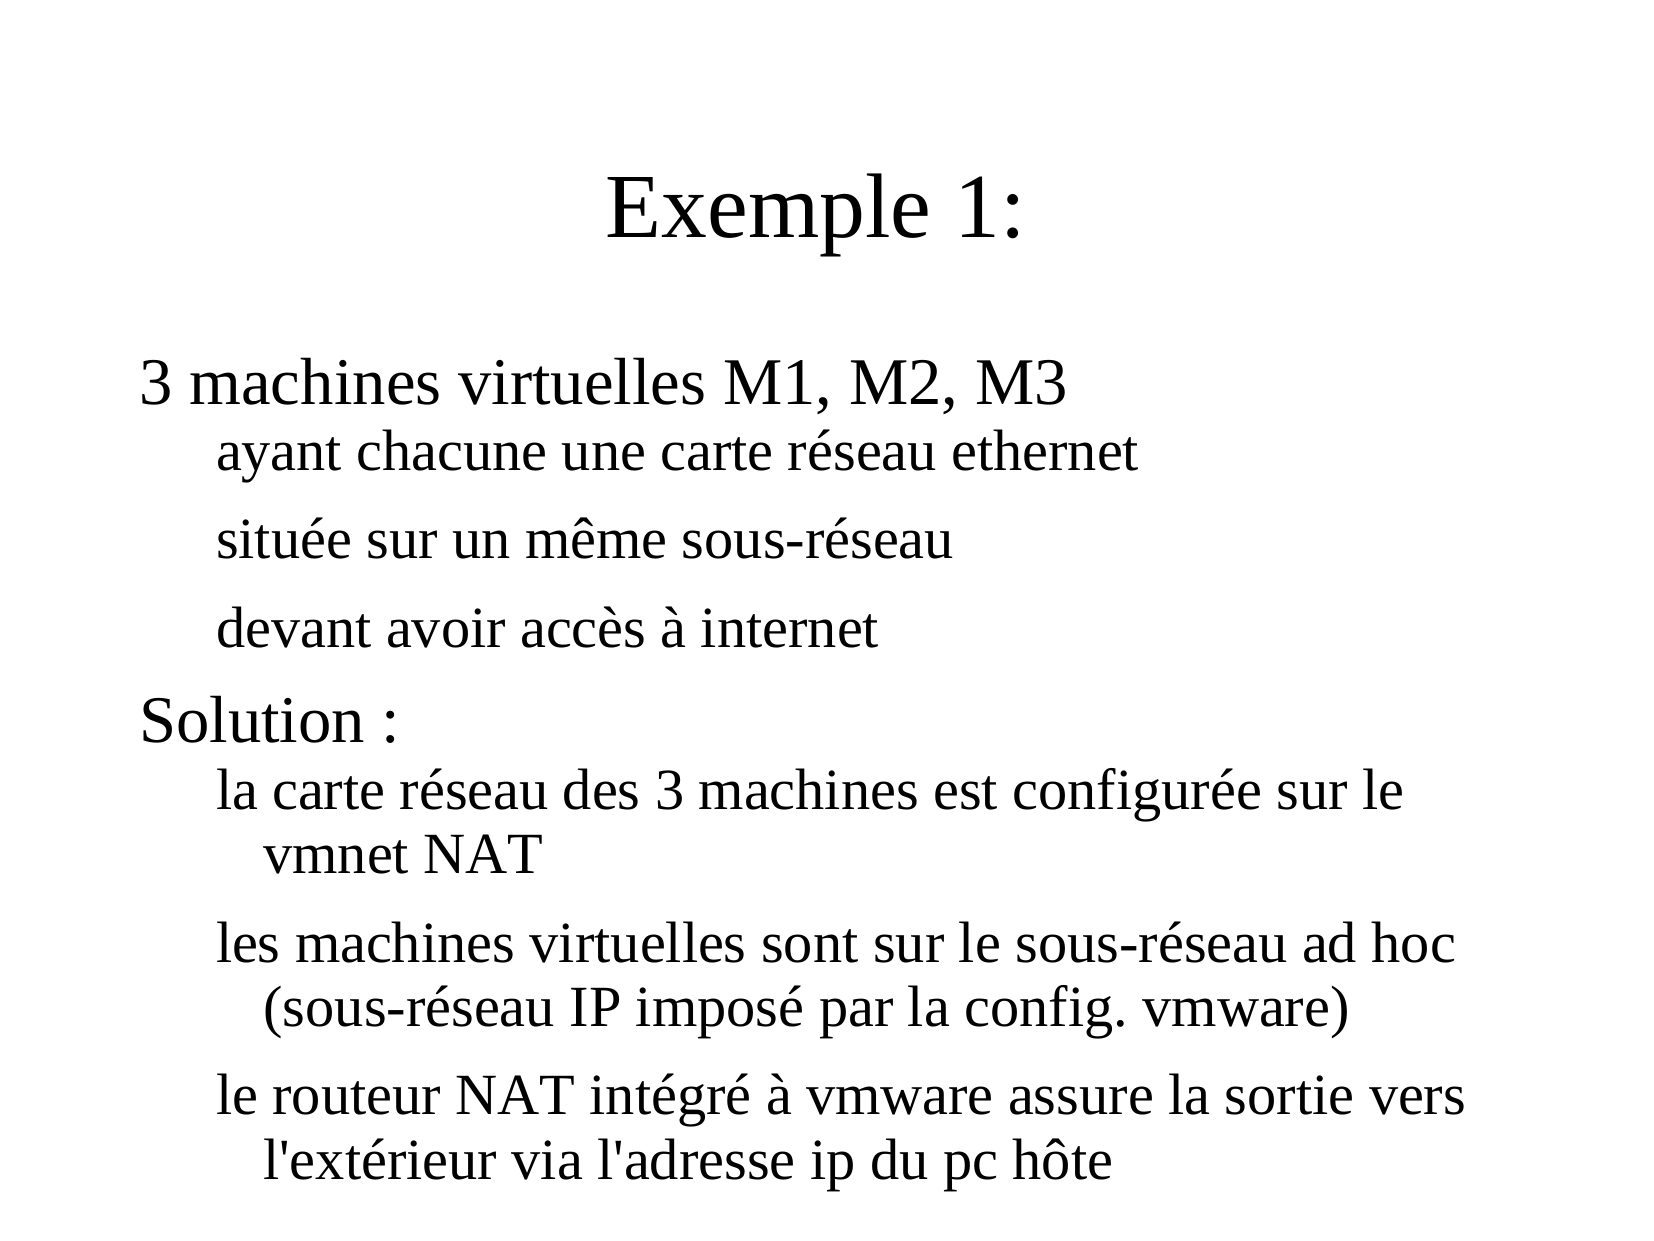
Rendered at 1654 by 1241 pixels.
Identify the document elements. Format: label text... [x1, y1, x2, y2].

list 3 machines virtuelles M1, M2, M3 ayant chacune une carte réseau ethernet située sur un même sous-réseau devant avoir accès à internet Solution : la carte réseau des 3 machines est configurée sur le vmnet NAT les machines virtuelles sont sur le sous-réseau ad hoc (sous-réseau IP imposé par la config. vmware) le routeur NAT intégré à vmware assure la sortie vers l'extérieur via l'adresse ip du pc hôte [121, 344, 1534, 1192]
title Exemple 1: [121, 102, 1534, 311]
